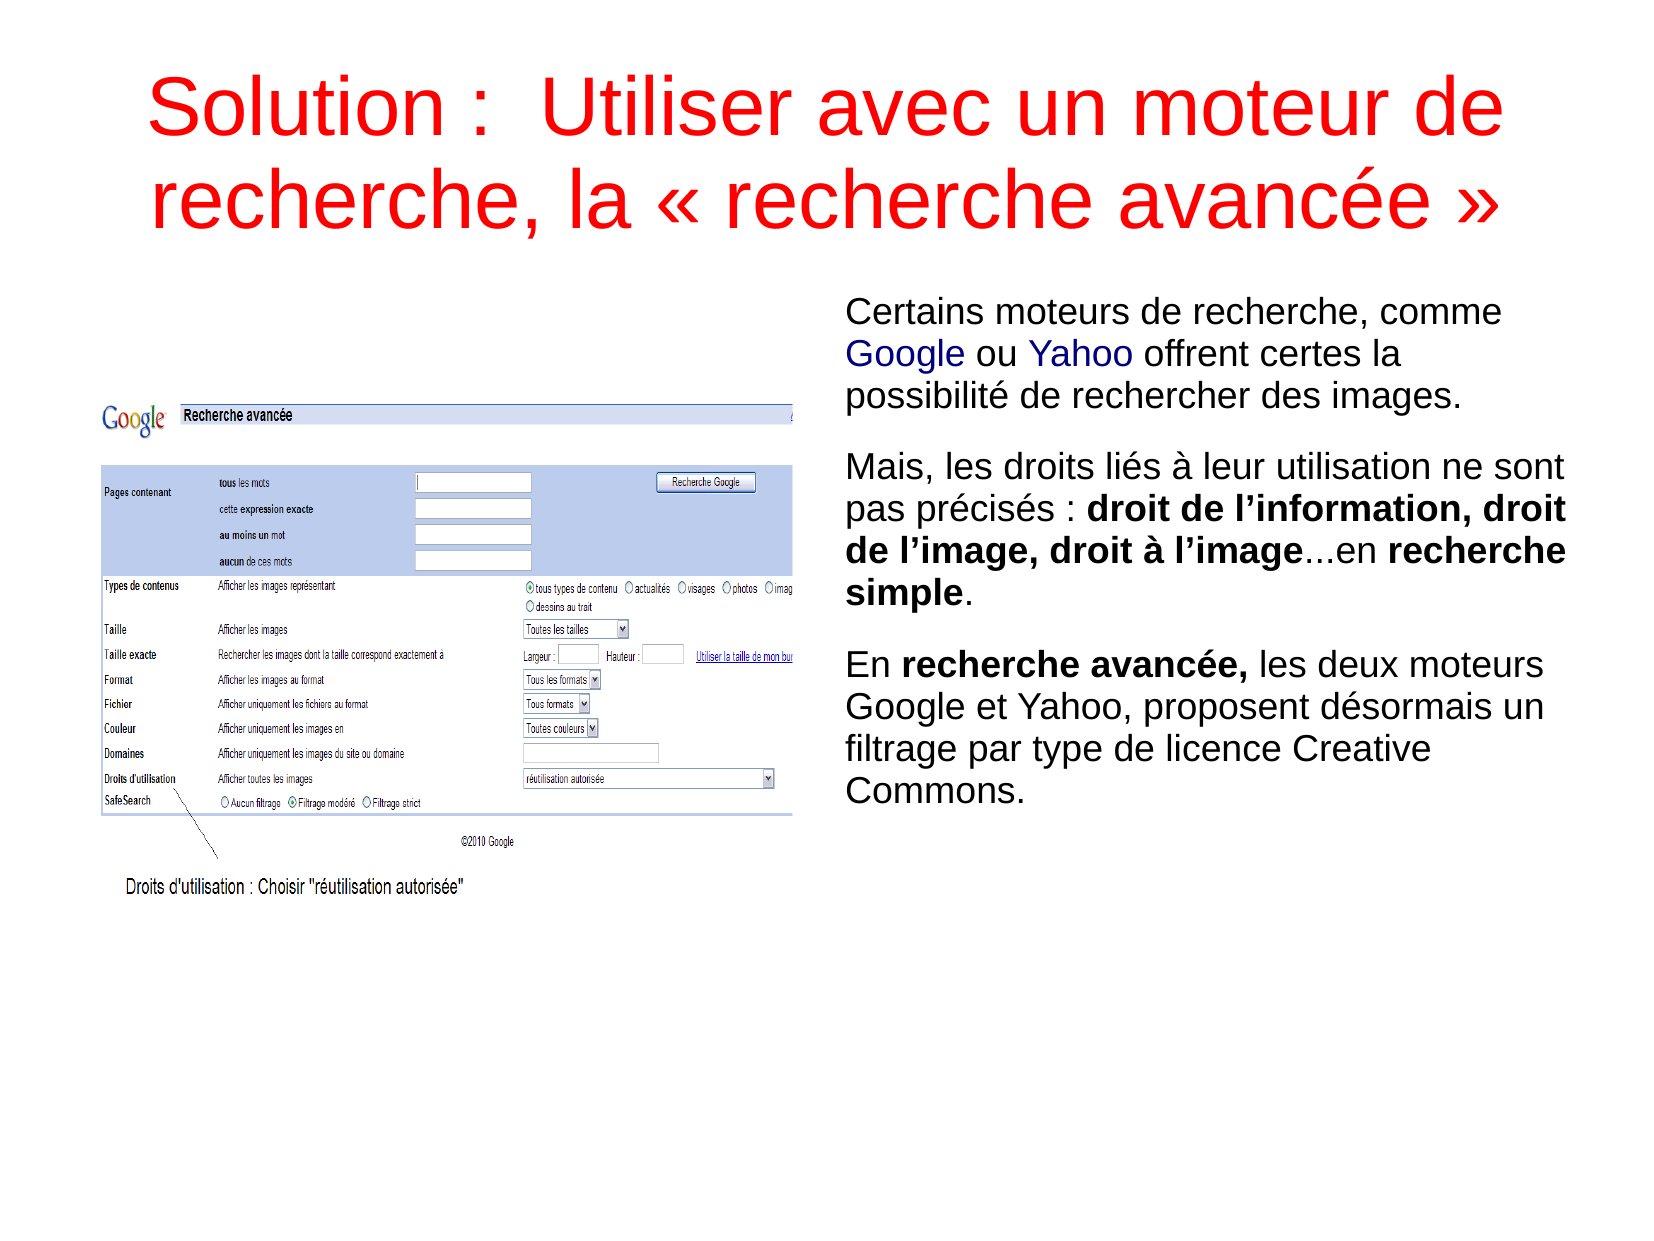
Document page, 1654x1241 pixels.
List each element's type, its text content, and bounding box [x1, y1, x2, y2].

picture [82, 290, 809, 1109]
title Solution : Utiliser avec un moteur de recherche, la « recherche avancée » [82, 56, 1571, 250]
list Certains moteurs de recherche, comme Google ou Yahoo offrent certes la possibilité de rechercher des images. Mais, les droits liés à leur utilisation ne sont pas précisés : droit de l’information, droit de l’image, droit à l’image...en recherche simple. En recherche avancée, les deux moteurs Google et Yahoo, proposent désormais un filtrage par type de licence Creative Commons. [845, 290, 1572, 1094]
